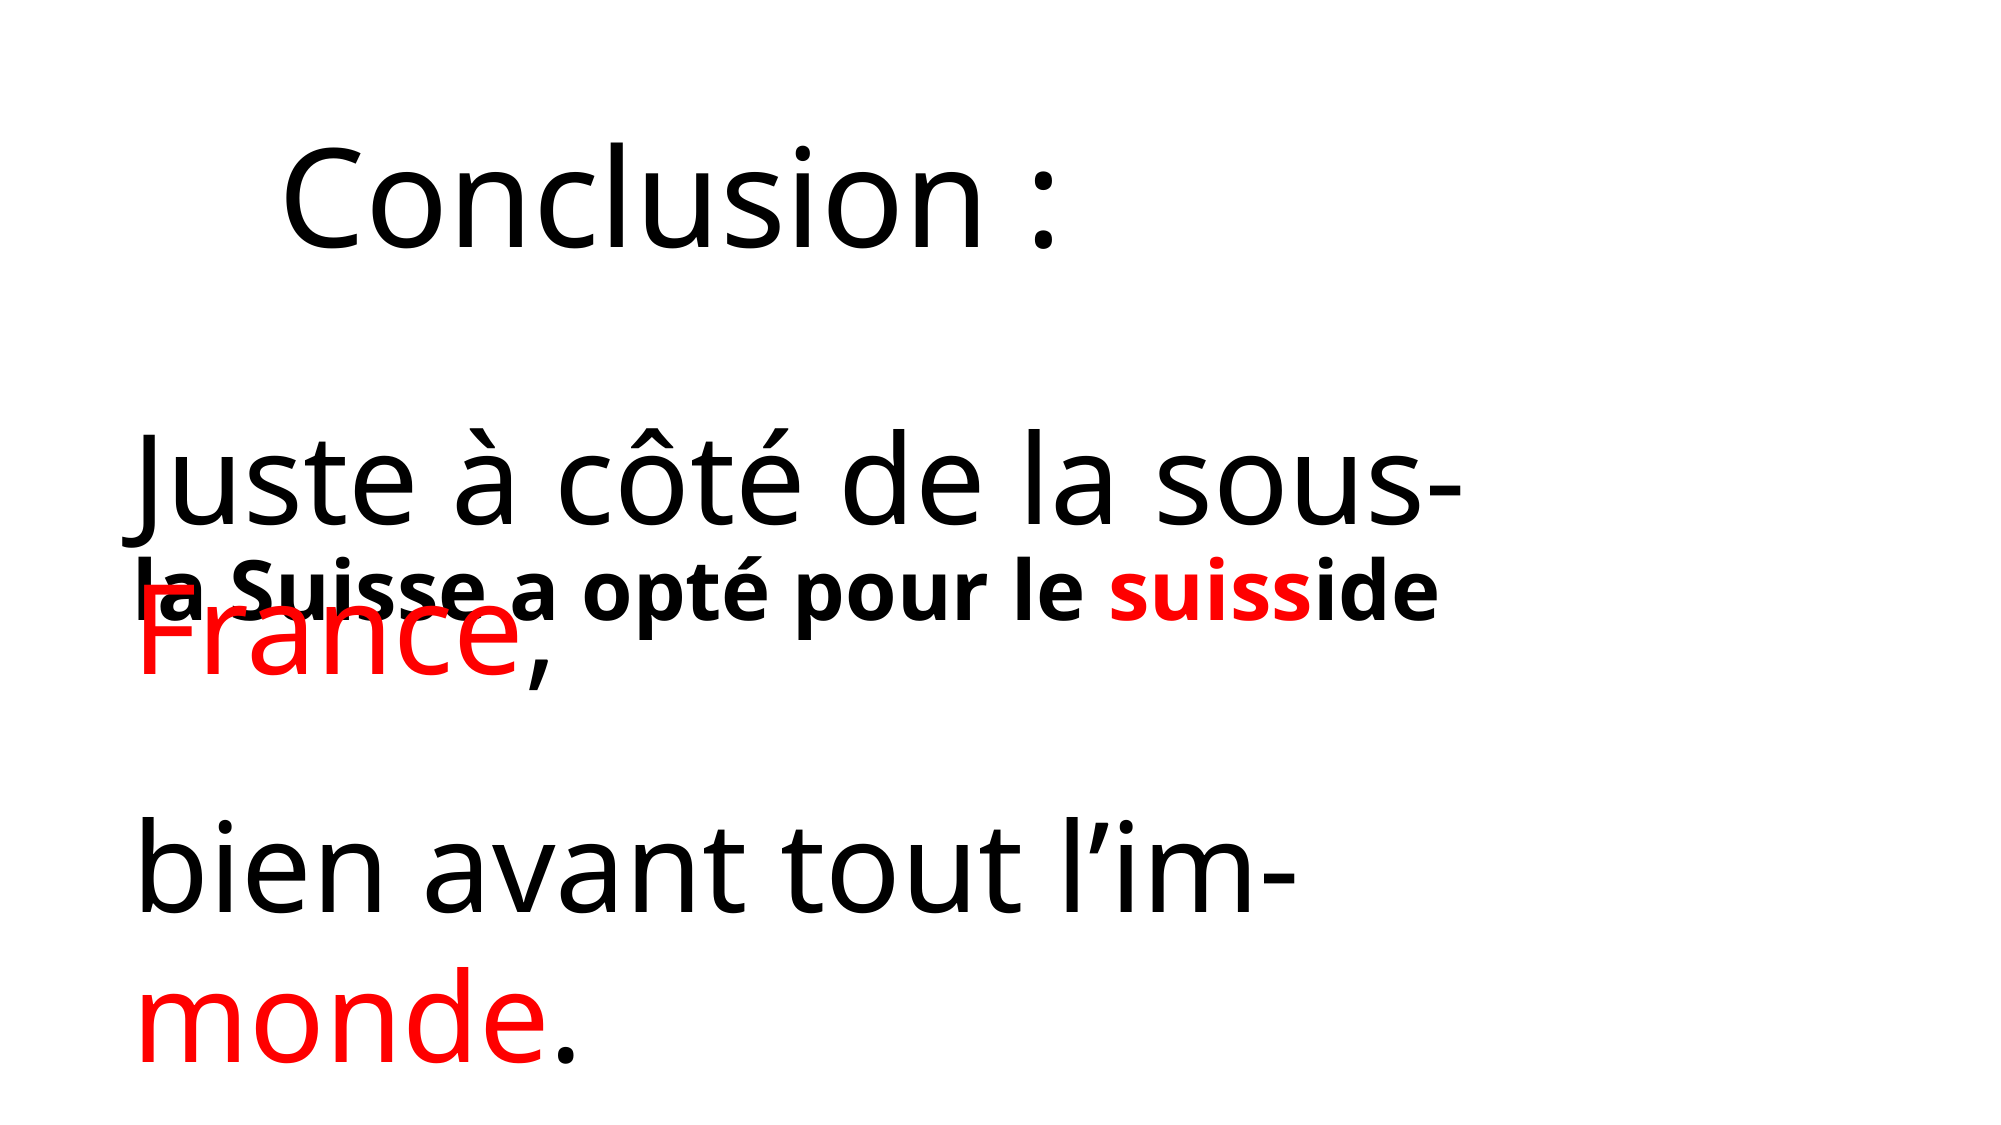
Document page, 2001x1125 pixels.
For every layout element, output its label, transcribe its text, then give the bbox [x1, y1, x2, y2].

text_box la Suisse a opté pour le suisside [117, 559, 1791, 830]
text_box Conclusion : [0, 93, 1377, 312]
text_box Juste à côté de la sous-France, [117, 392, 1855, 559]
text_box bien avant tout l’im-monde. [117, 779, 1668, 947]
